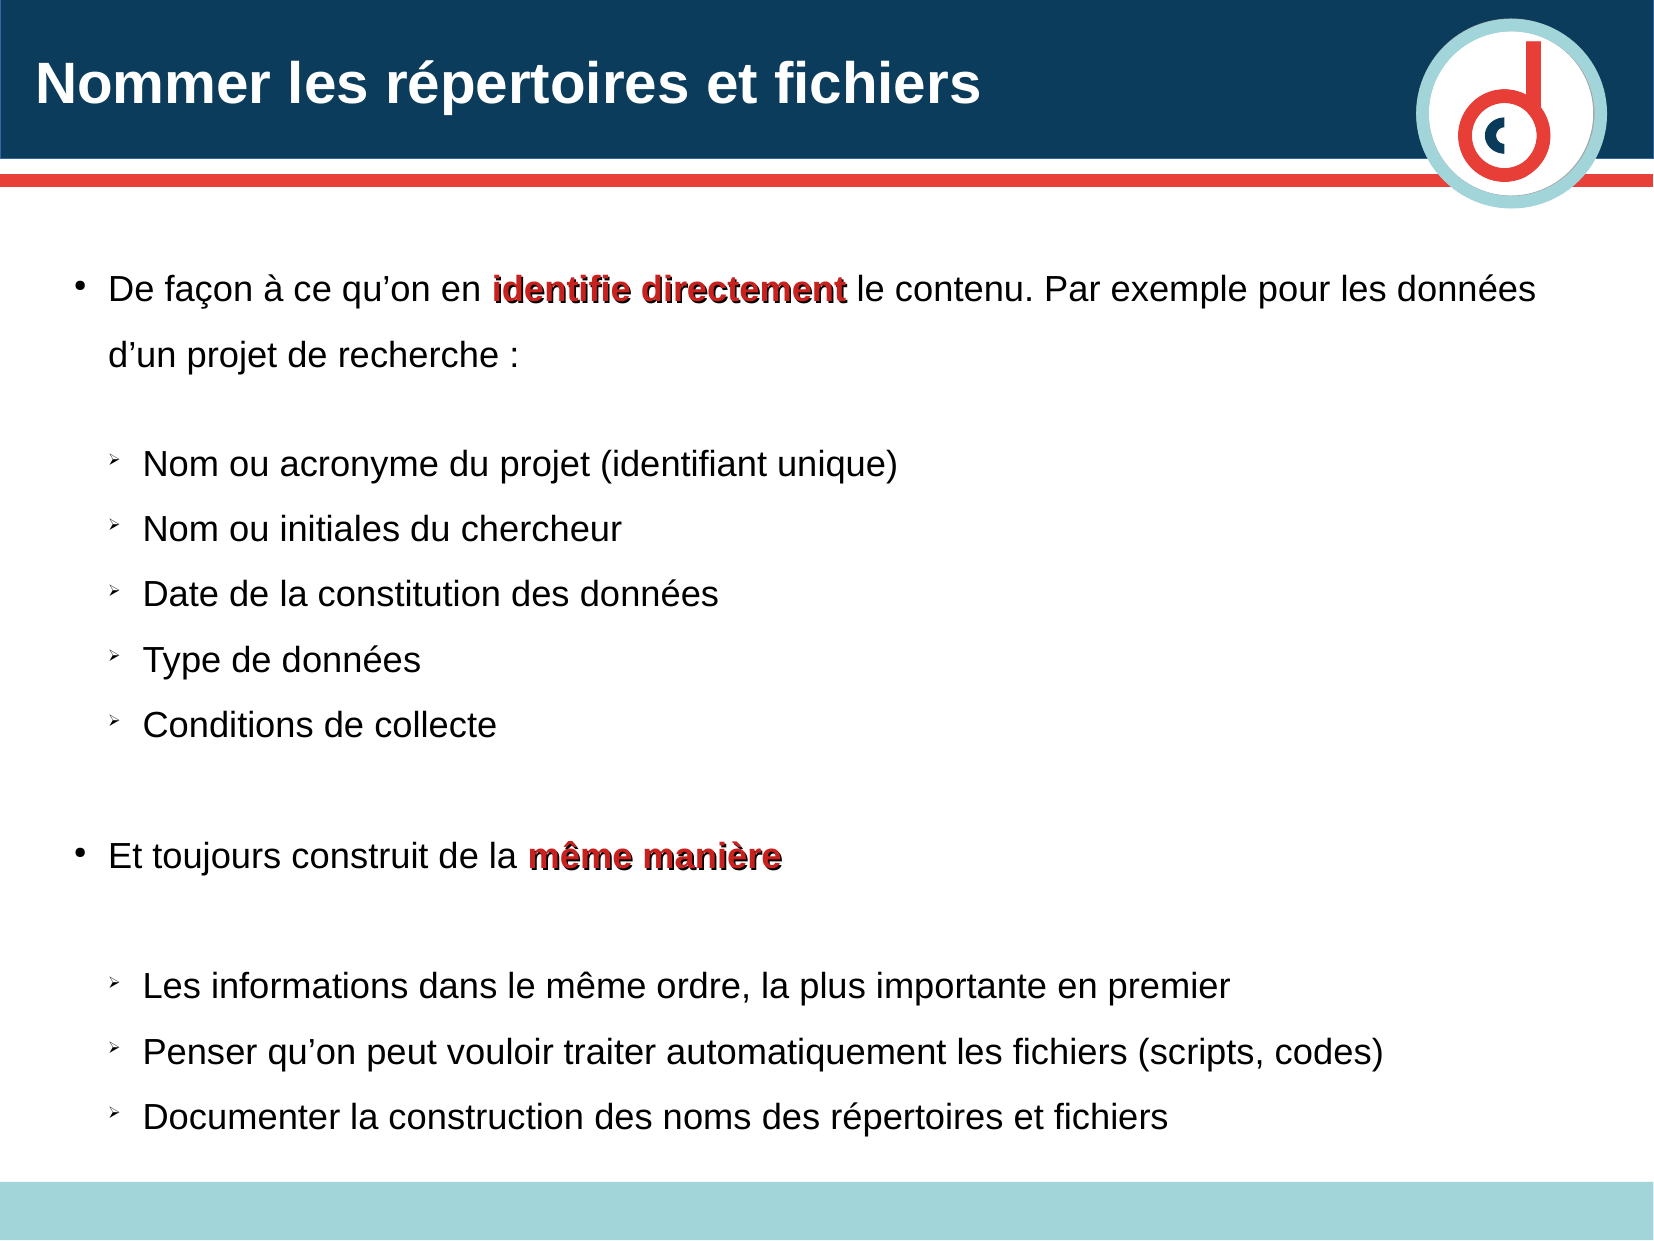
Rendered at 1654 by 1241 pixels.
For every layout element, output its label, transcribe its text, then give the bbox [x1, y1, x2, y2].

text_box De façon à ce qu’on en identifie directement le contenu. Par exemple pour les données d’un projet de recherche : Nom ou acronyme du projet (identifiant unique) Nom ou initiales du chercheur Date de la constitution des données Type de données Conditions de collecte Et toujours construit de la même manière Les informations dans le même ordre, la plus importante en premier Penser qu’on peut vouloir traiter automatiquement les fichiers (scripts, codes) Documenter la construction des noms des répertoires et fichiers [58, 236, 1595, 1152]
title Nommer les répertoires et fichiers [35, 11, 1429, 159]
